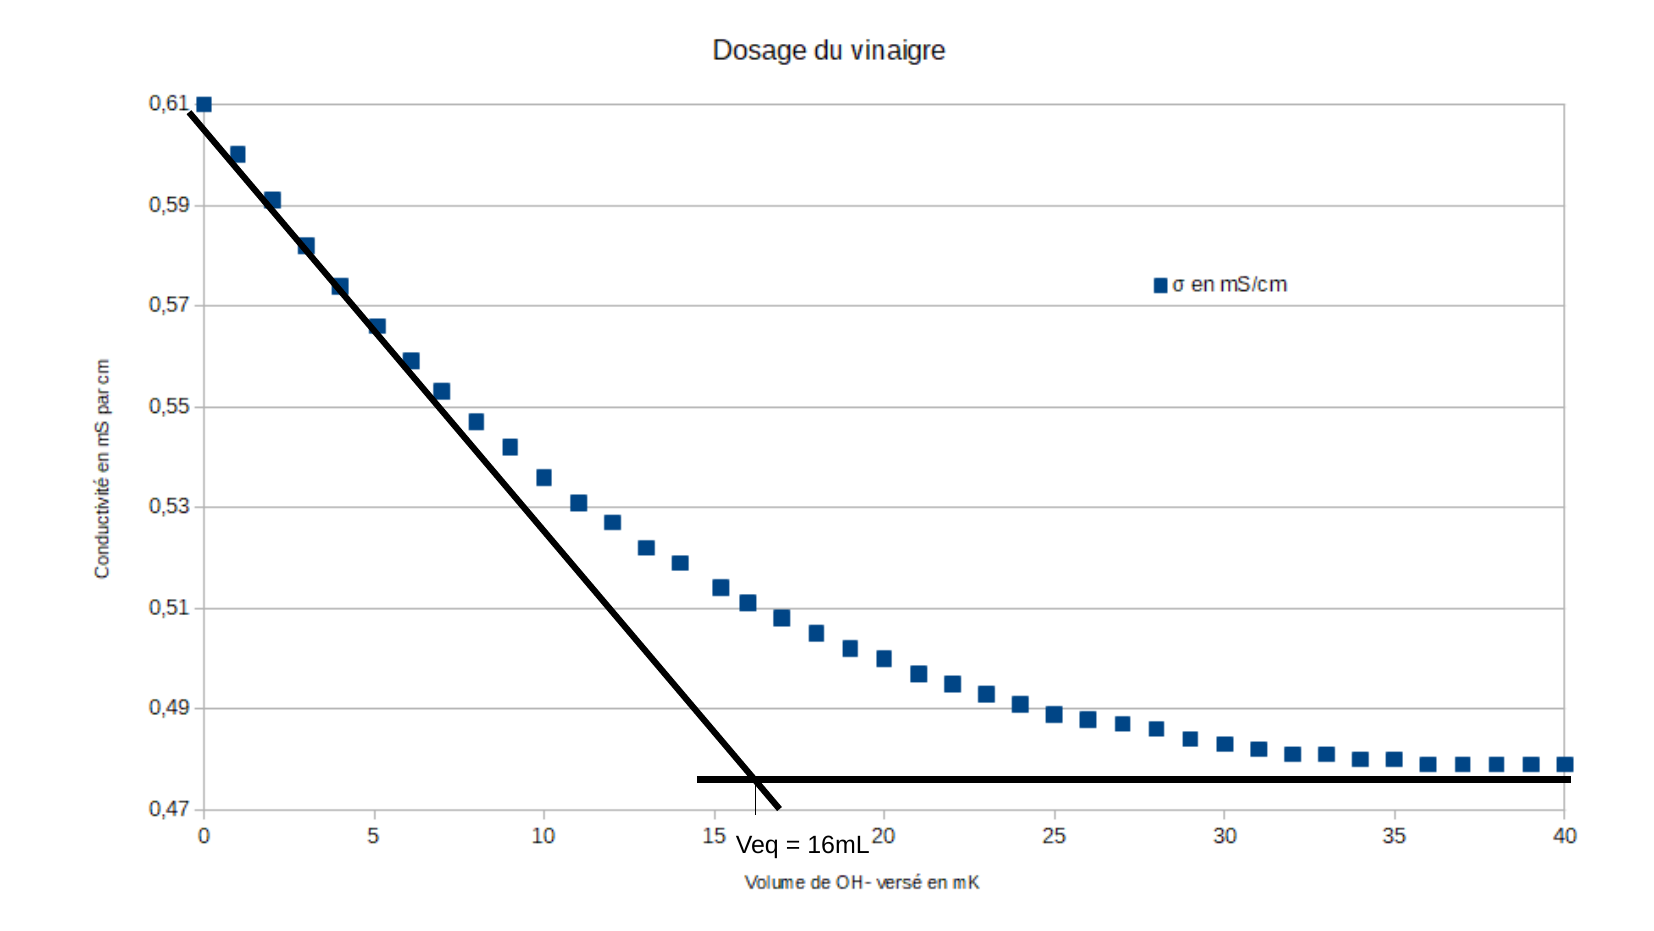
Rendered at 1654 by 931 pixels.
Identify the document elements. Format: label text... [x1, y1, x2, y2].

picture [58, 0, 1606, 924]
text_box Veq = 16mL [761, 826, 845, 863]
